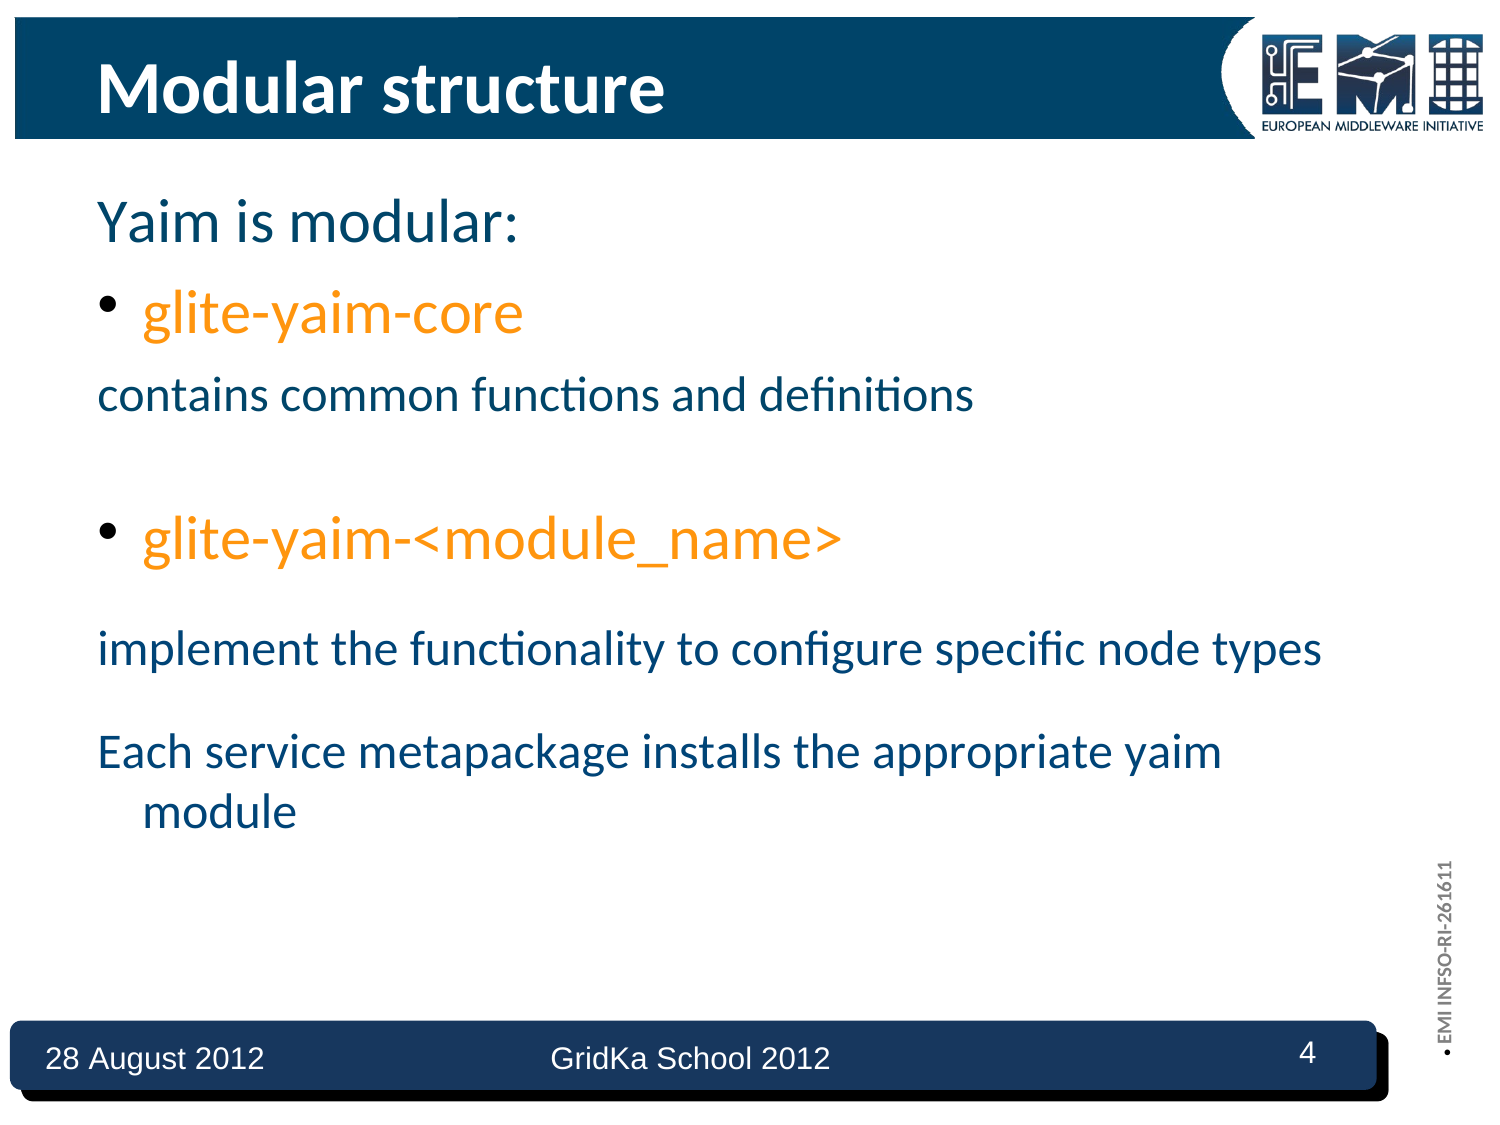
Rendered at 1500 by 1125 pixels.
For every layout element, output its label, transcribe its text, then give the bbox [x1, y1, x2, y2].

picture [1262, 34, 1483, 131]
picture [14, 17, 25, 139]
picture [28, 17, 1255, 139]
text_box Modular structure [80, 31, 1128, 122]
text_box Yaim is modular: glite-yaim-core contains common functions and definitions glite-yaim-<module_name> implement the functionality to configure specific node types Each service metapackage installs the appropriate yaim module [64, 172, 1365, 964]
